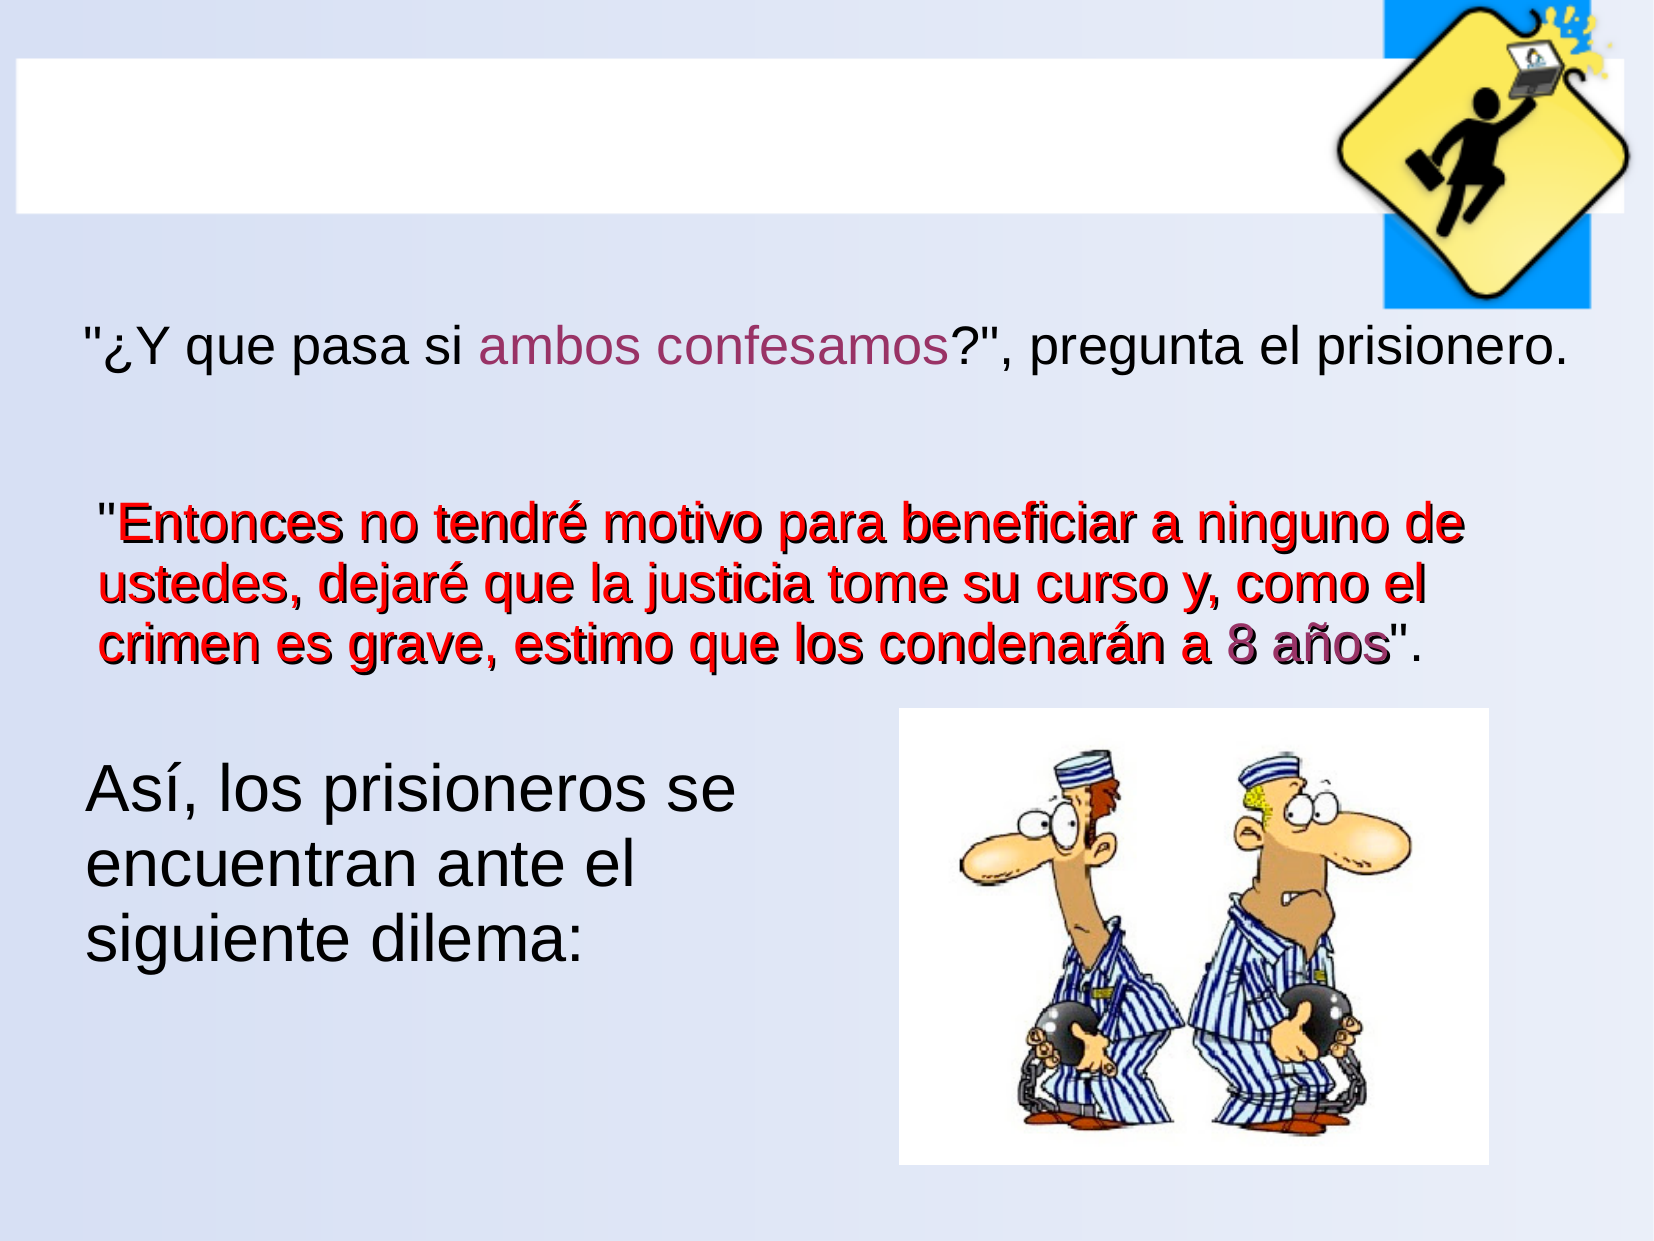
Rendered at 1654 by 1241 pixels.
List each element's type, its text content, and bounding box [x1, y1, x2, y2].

picture [0, 0, 1654, 1241]
subtitle "¿Y que pasa si ambos confesamos?", pregunta el prisionero. [82, 290, 1571, 402]
text_box "Entonces no tendré motivo para beneficiar a ninguno de ustedes, dejaré que la justicia tome su curso y, como el crimen es grave, estimo que los condenarán a 8 años". [82, 484, 1595, 682]
text_box Así, los prisioneros se encuentran ante el siguiente dilema: [70, 744, 875, 1158]
